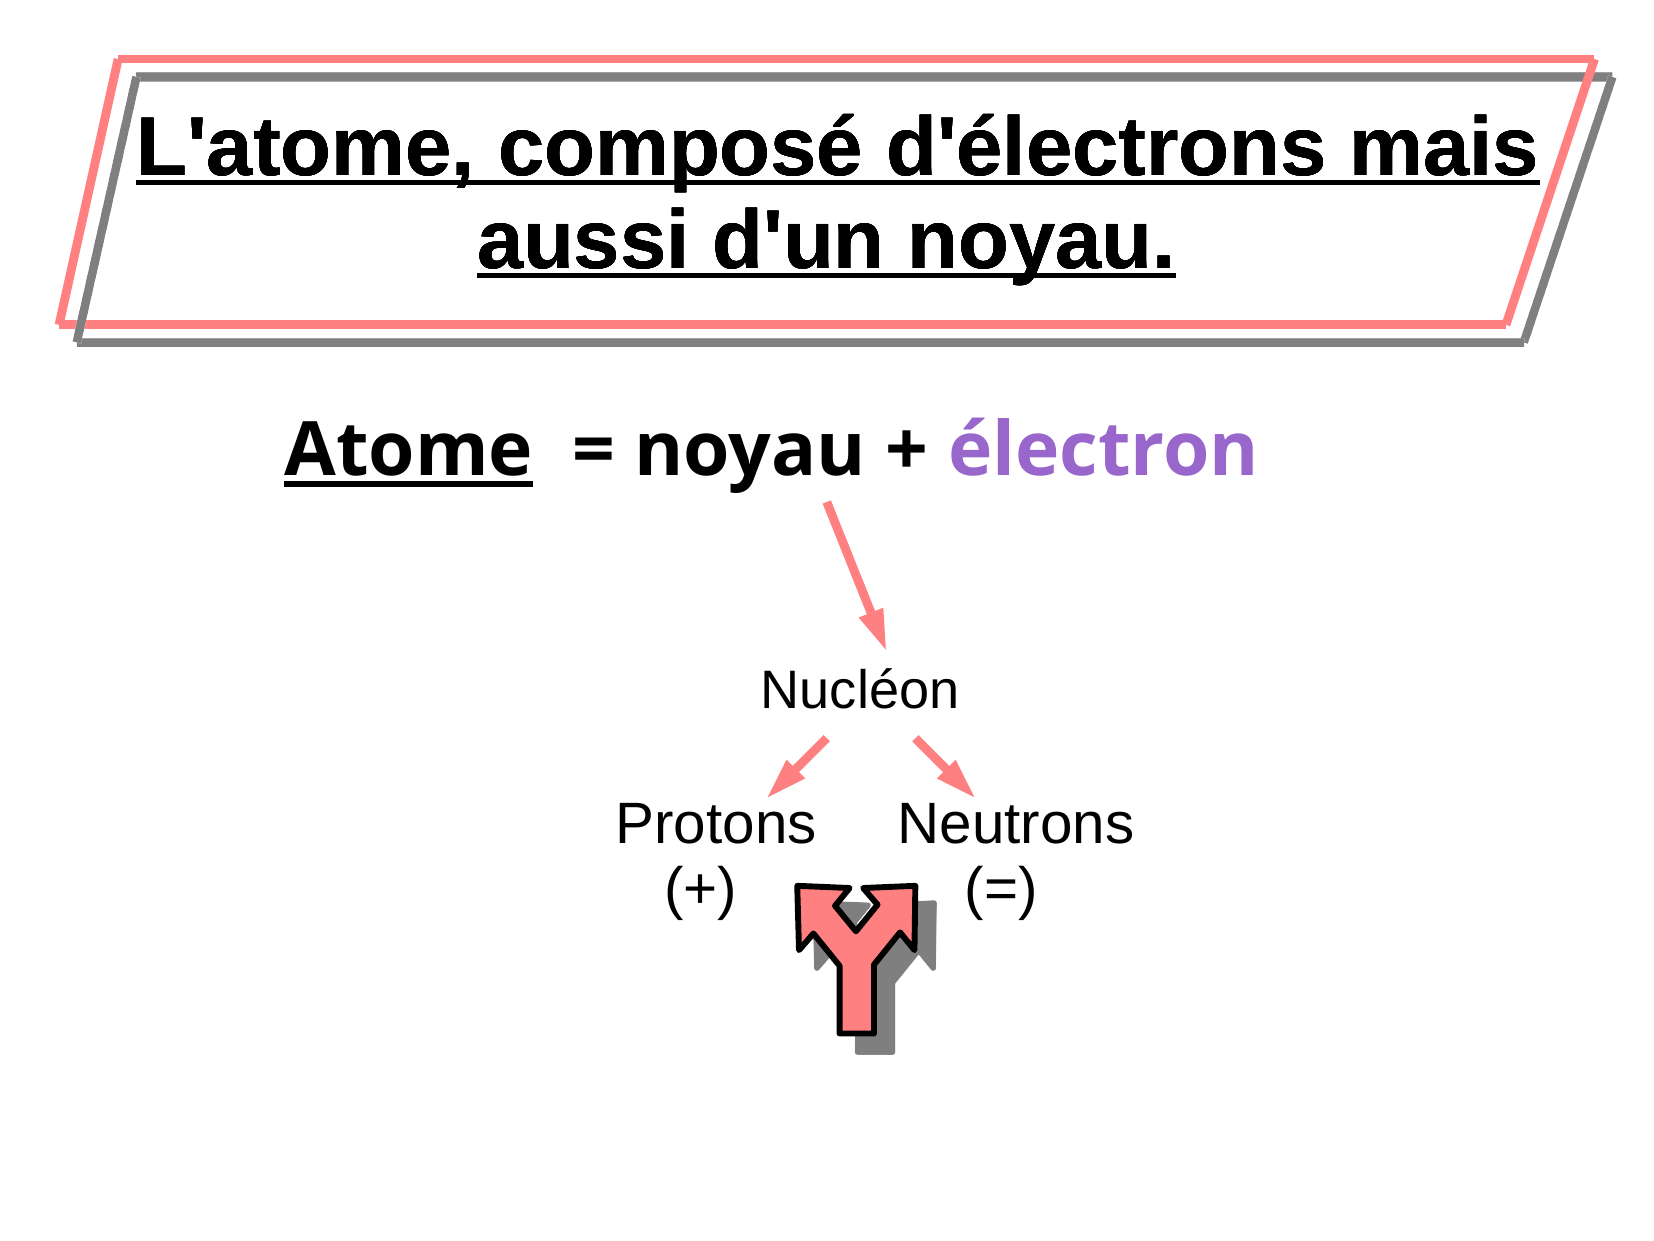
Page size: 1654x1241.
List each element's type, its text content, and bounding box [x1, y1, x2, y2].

text_box L'atome, composé d'électrons mais aussi d'un noyau. [59, 88, 1595, 384]
text_box Atome = noyau + électron Nucléon Protons Neutrons (+) (=) [206, 384, 1399, 1152]
text_box [797, 885, 916, 1034]
